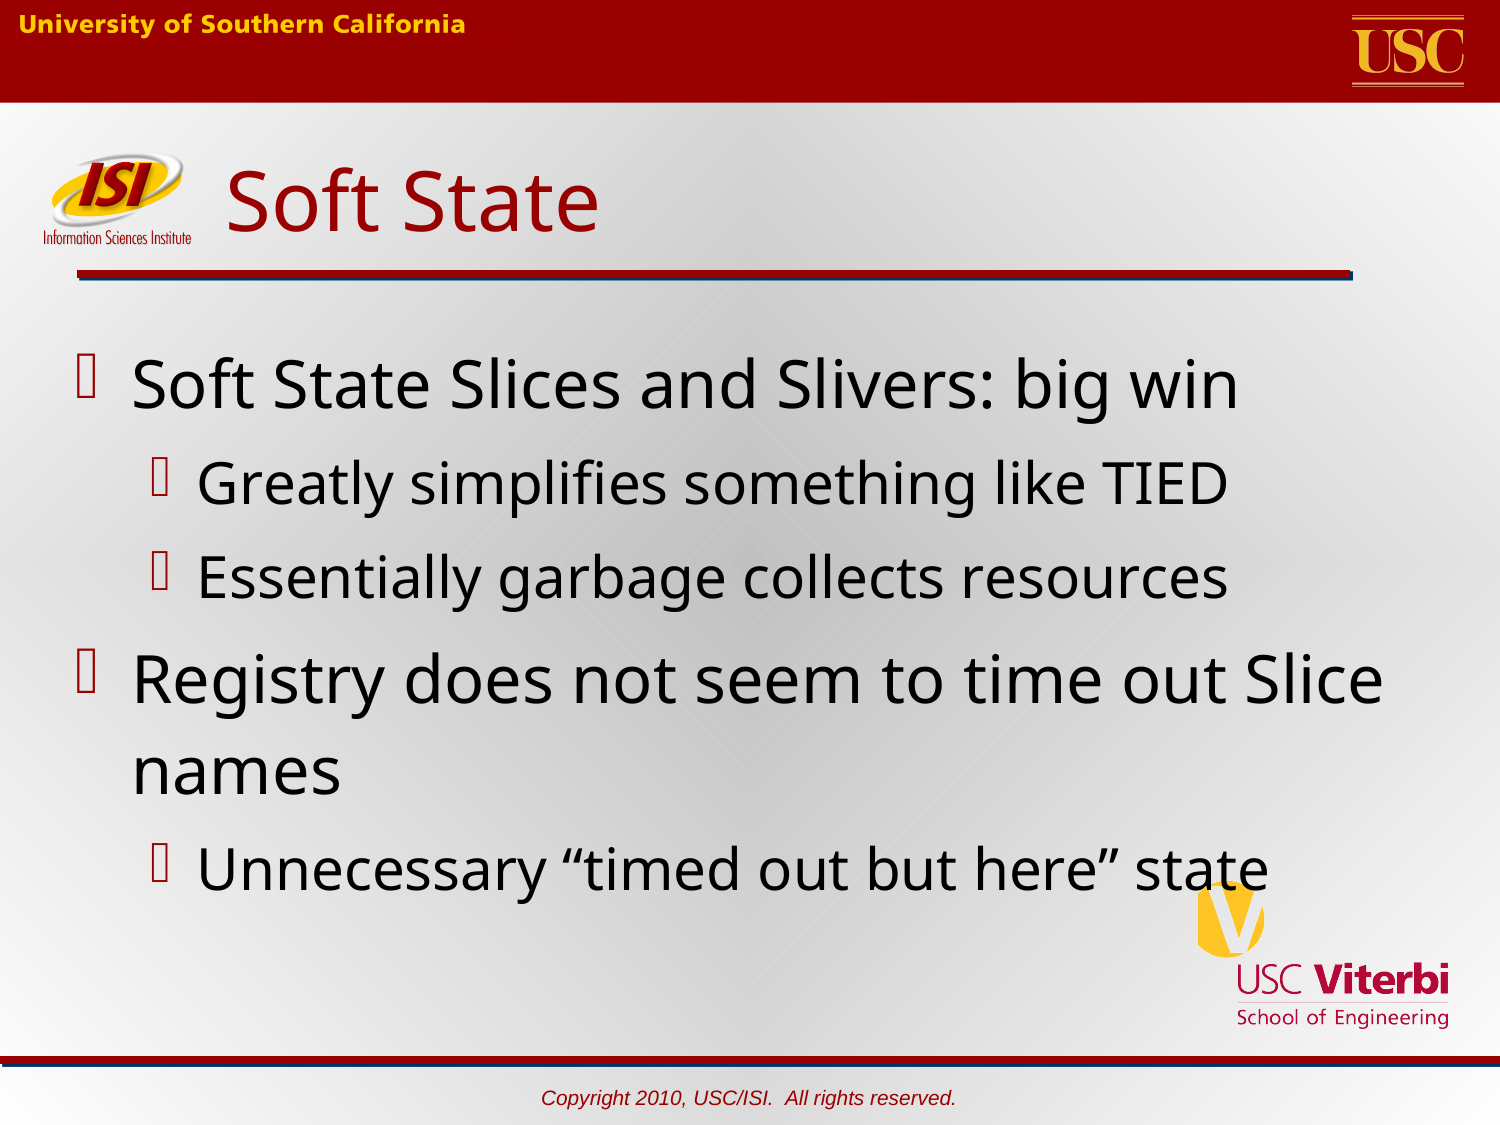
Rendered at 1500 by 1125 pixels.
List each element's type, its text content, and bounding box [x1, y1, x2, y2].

list Soft State Slices and Slivers: big win Greatly simplifies something like TIED Essentially garbage collects resources Registry does not seem to time out Slice names Unnecessary “timed out but here” state [75, 337, 1425, 961]
title Soft State [225, 144, 1463, 256]
picture [0, 1, 518, 78]
picture [1352, 15, 1464, 87]
picture [1198, 880, 1448, 1029]
picture [37, 149, 197, 250]
